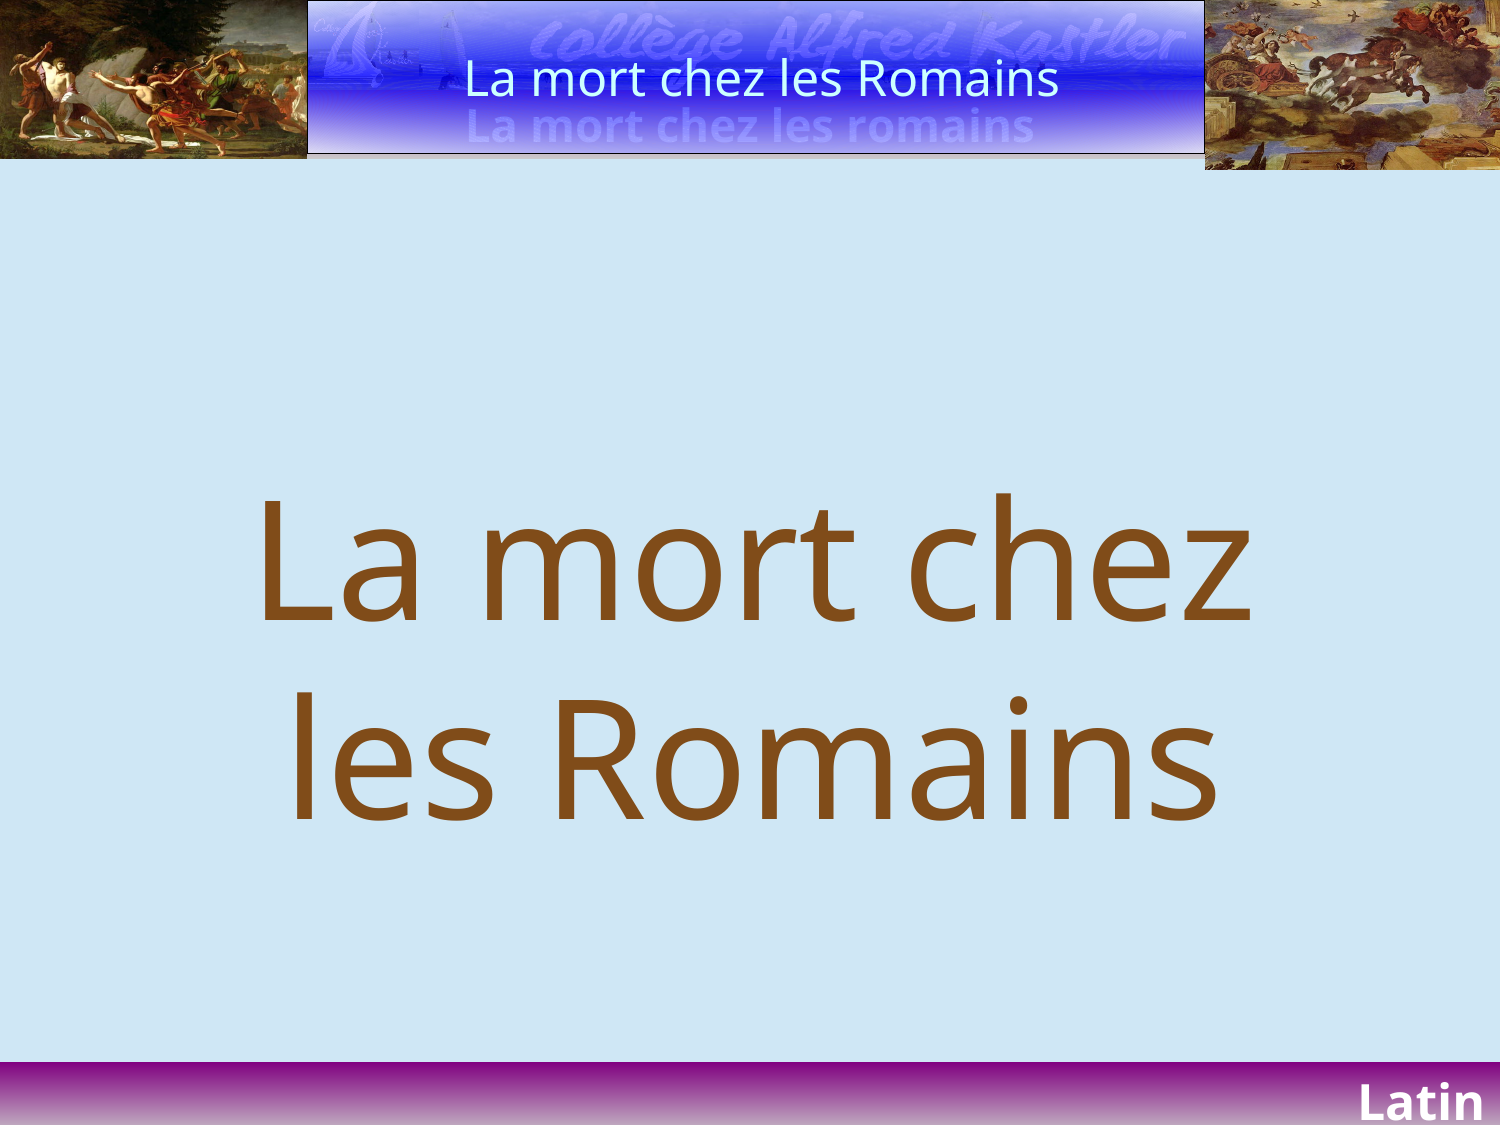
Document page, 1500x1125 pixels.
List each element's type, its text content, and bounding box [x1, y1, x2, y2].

text_box La mort chez les Romains [307, 0, 1205, 154]
text_box La mort chez les Romains [163, 445, 1345, 861]
picture [0, 0, 307, 159]
picture [1205, 0, 1500, 170]
